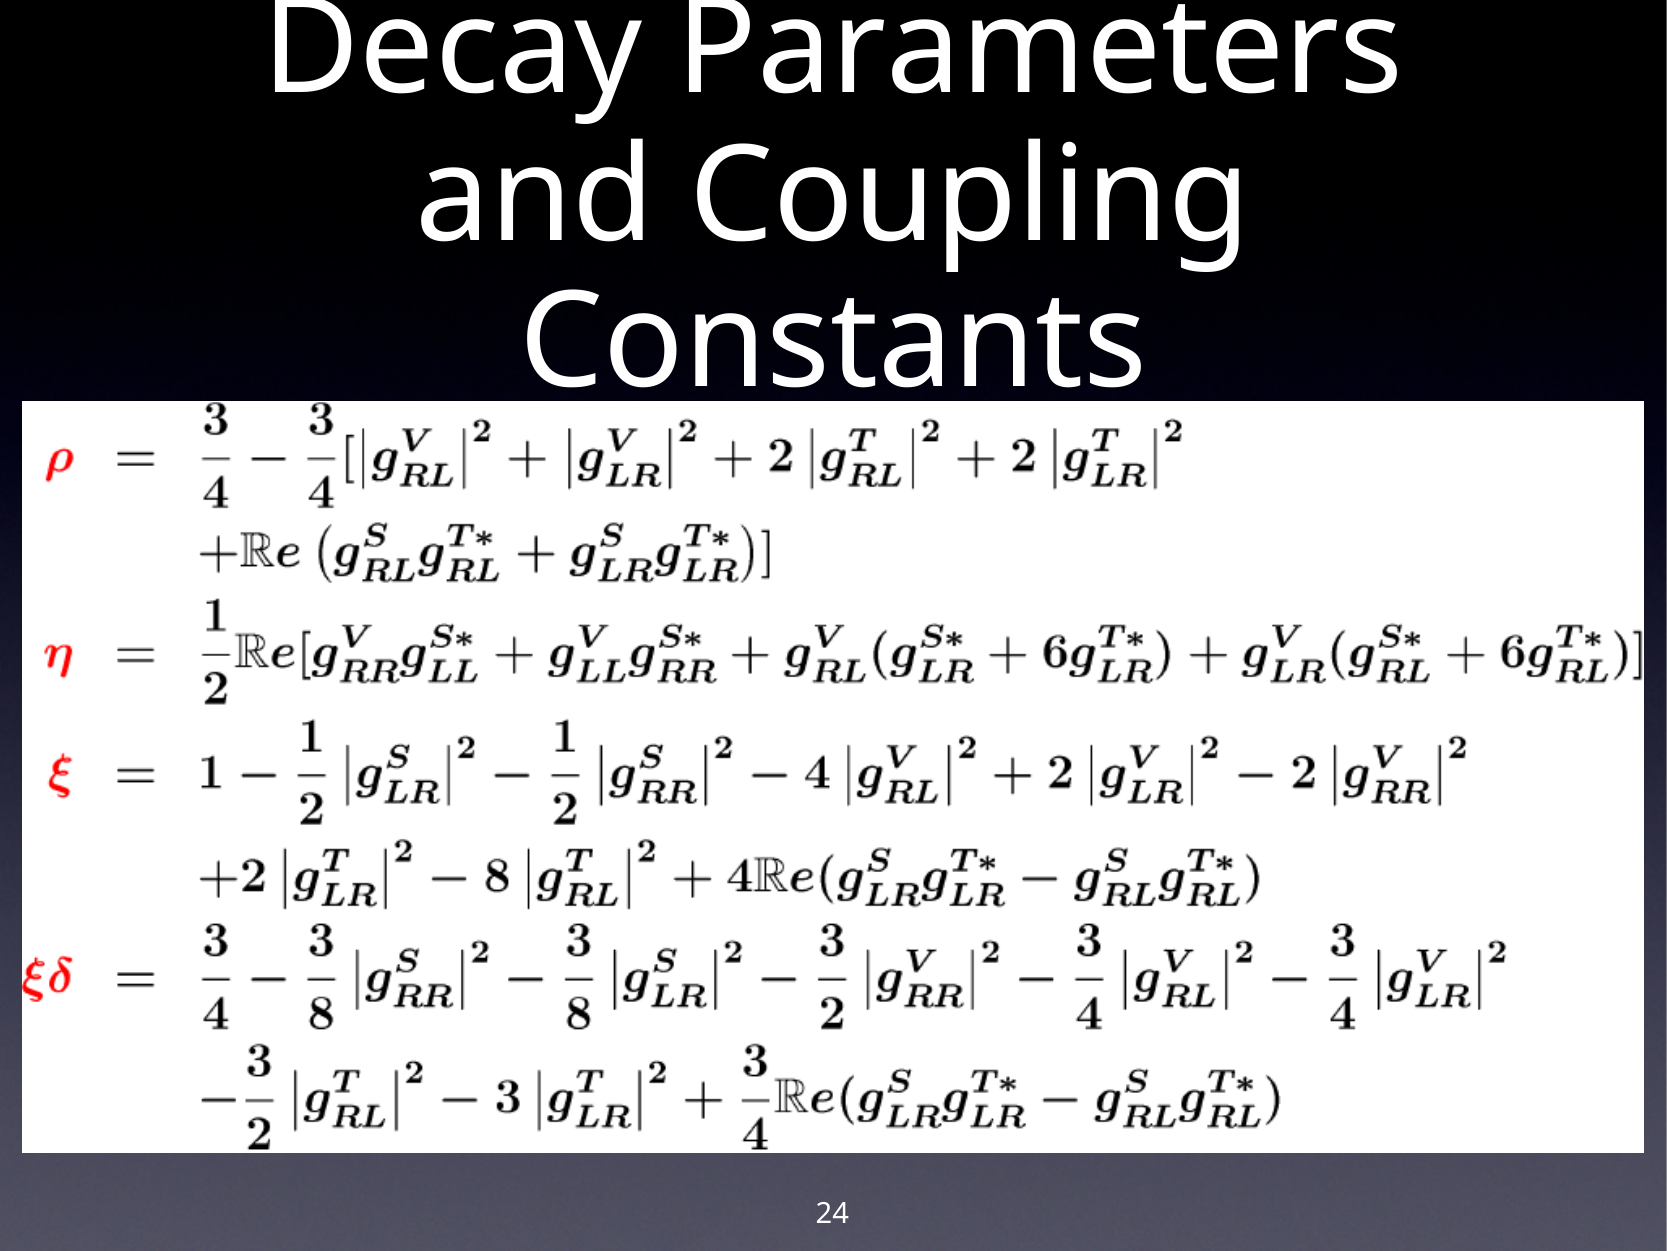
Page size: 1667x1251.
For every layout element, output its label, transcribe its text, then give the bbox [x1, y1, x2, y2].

picture [0, 0, 1667, 1251]
title Decay Parameters and Coupling Constants [162, 0, 1505, 401]
